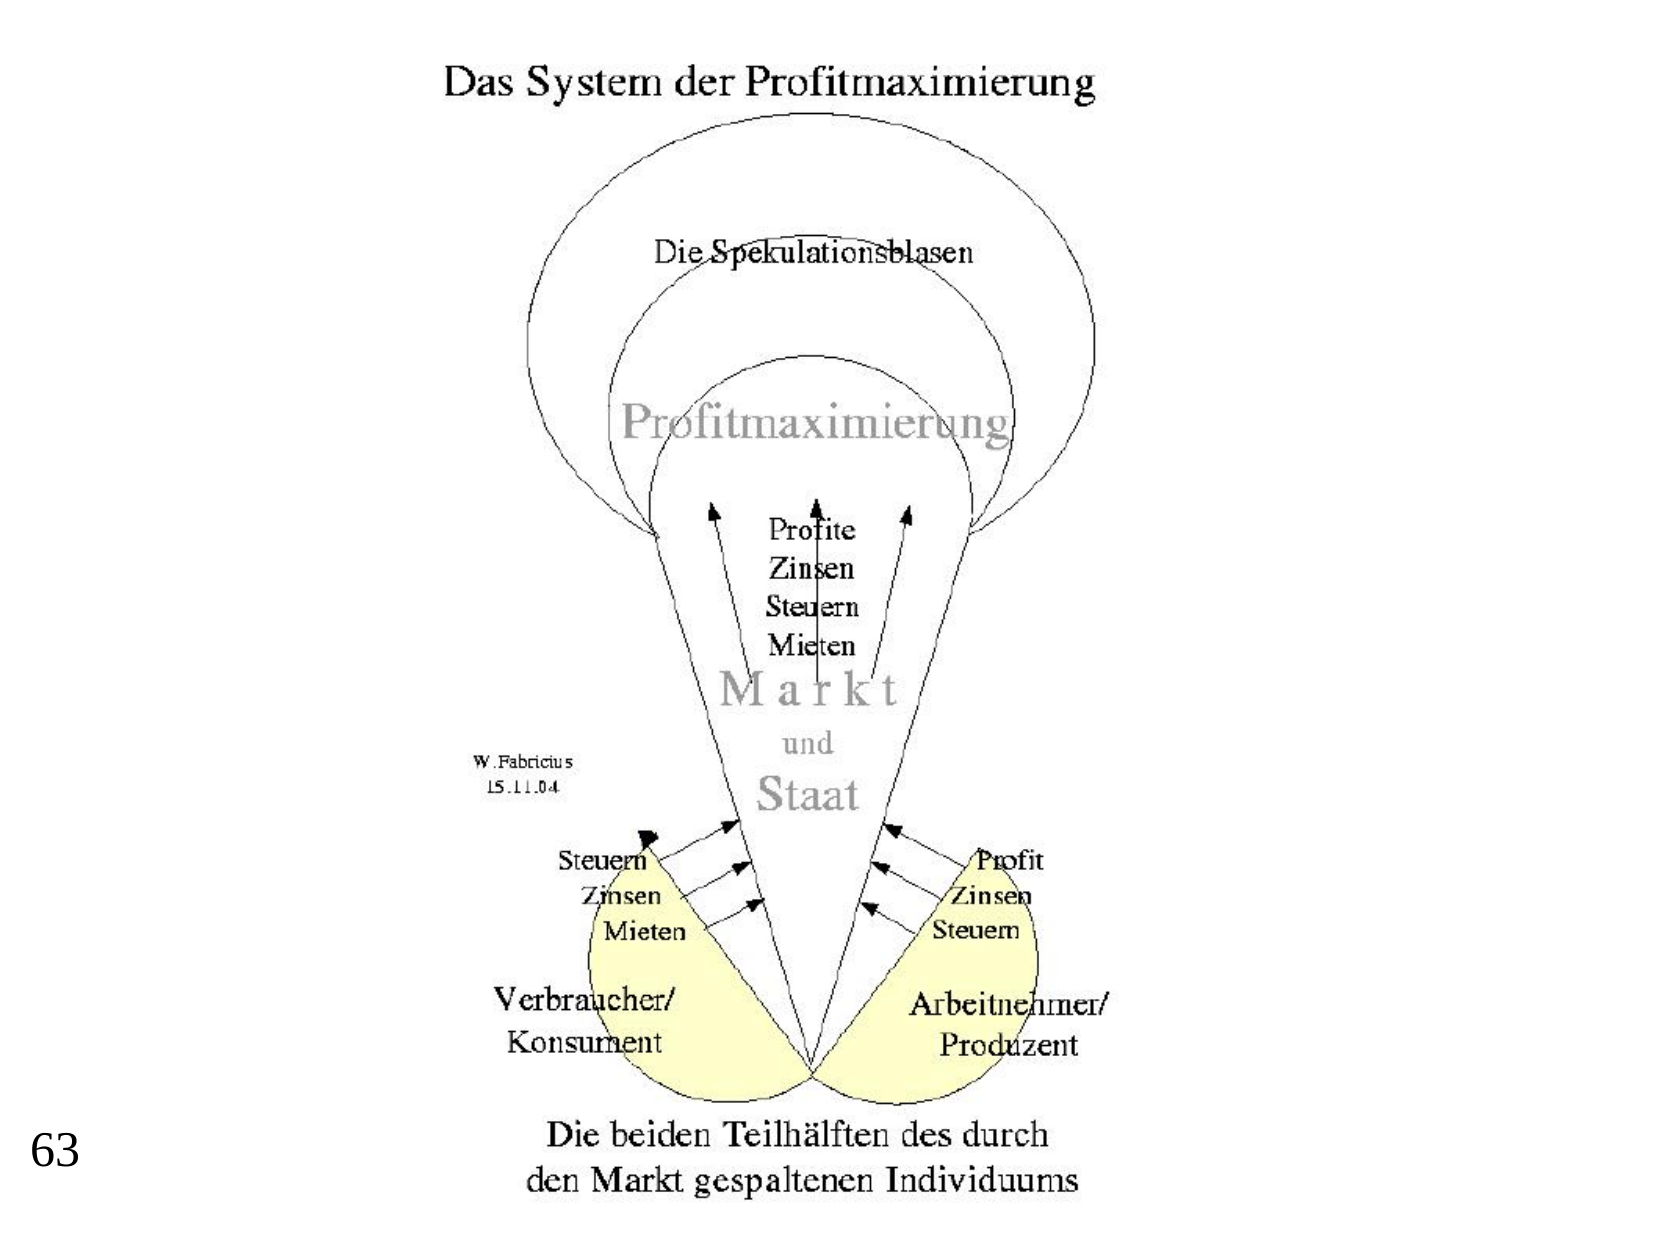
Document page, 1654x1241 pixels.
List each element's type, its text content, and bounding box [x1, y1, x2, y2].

picture [380, 27, 1230, 1228]
text_box <Nummer> [30, 1122, 265, 1183]
